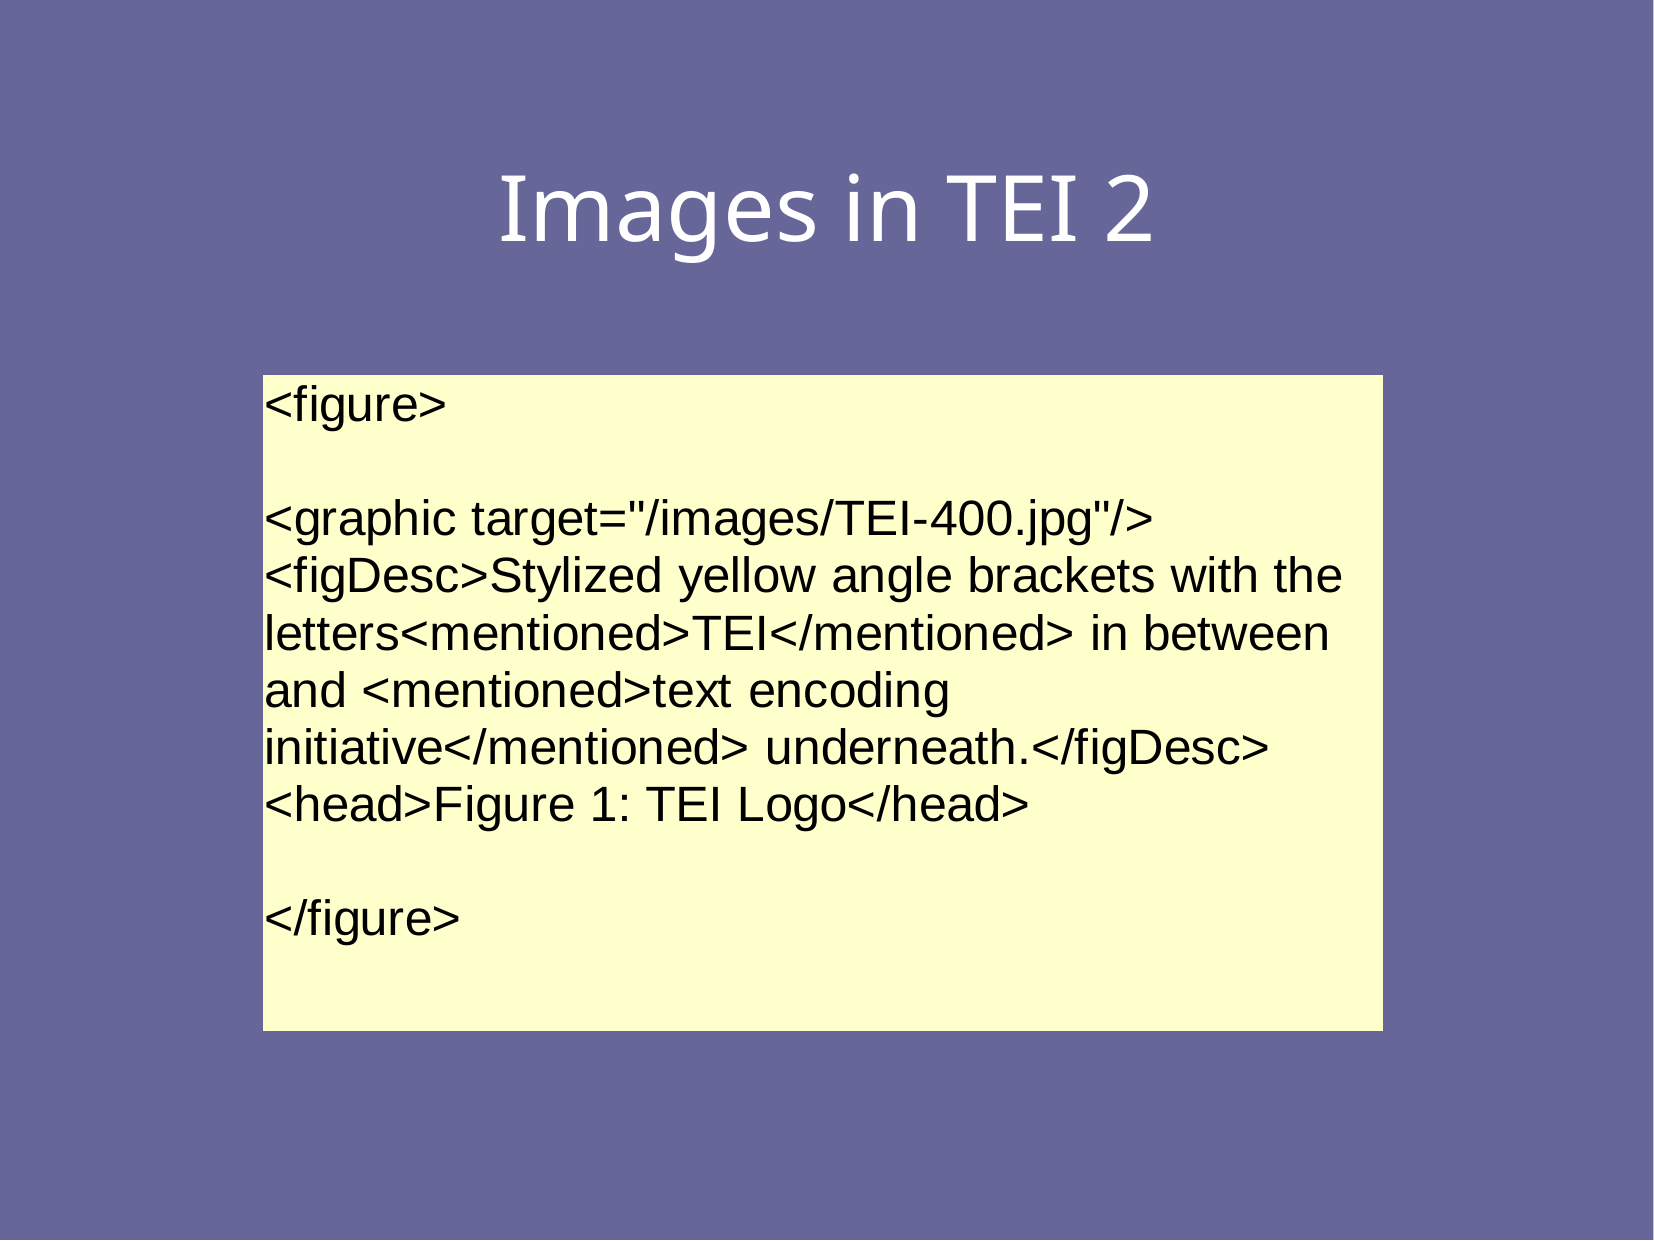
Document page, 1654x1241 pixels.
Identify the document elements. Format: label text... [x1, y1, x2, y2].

title Images in TEI 2 [121, 102, 1534, 310]
chart [262, 375, 1384, 1033]
